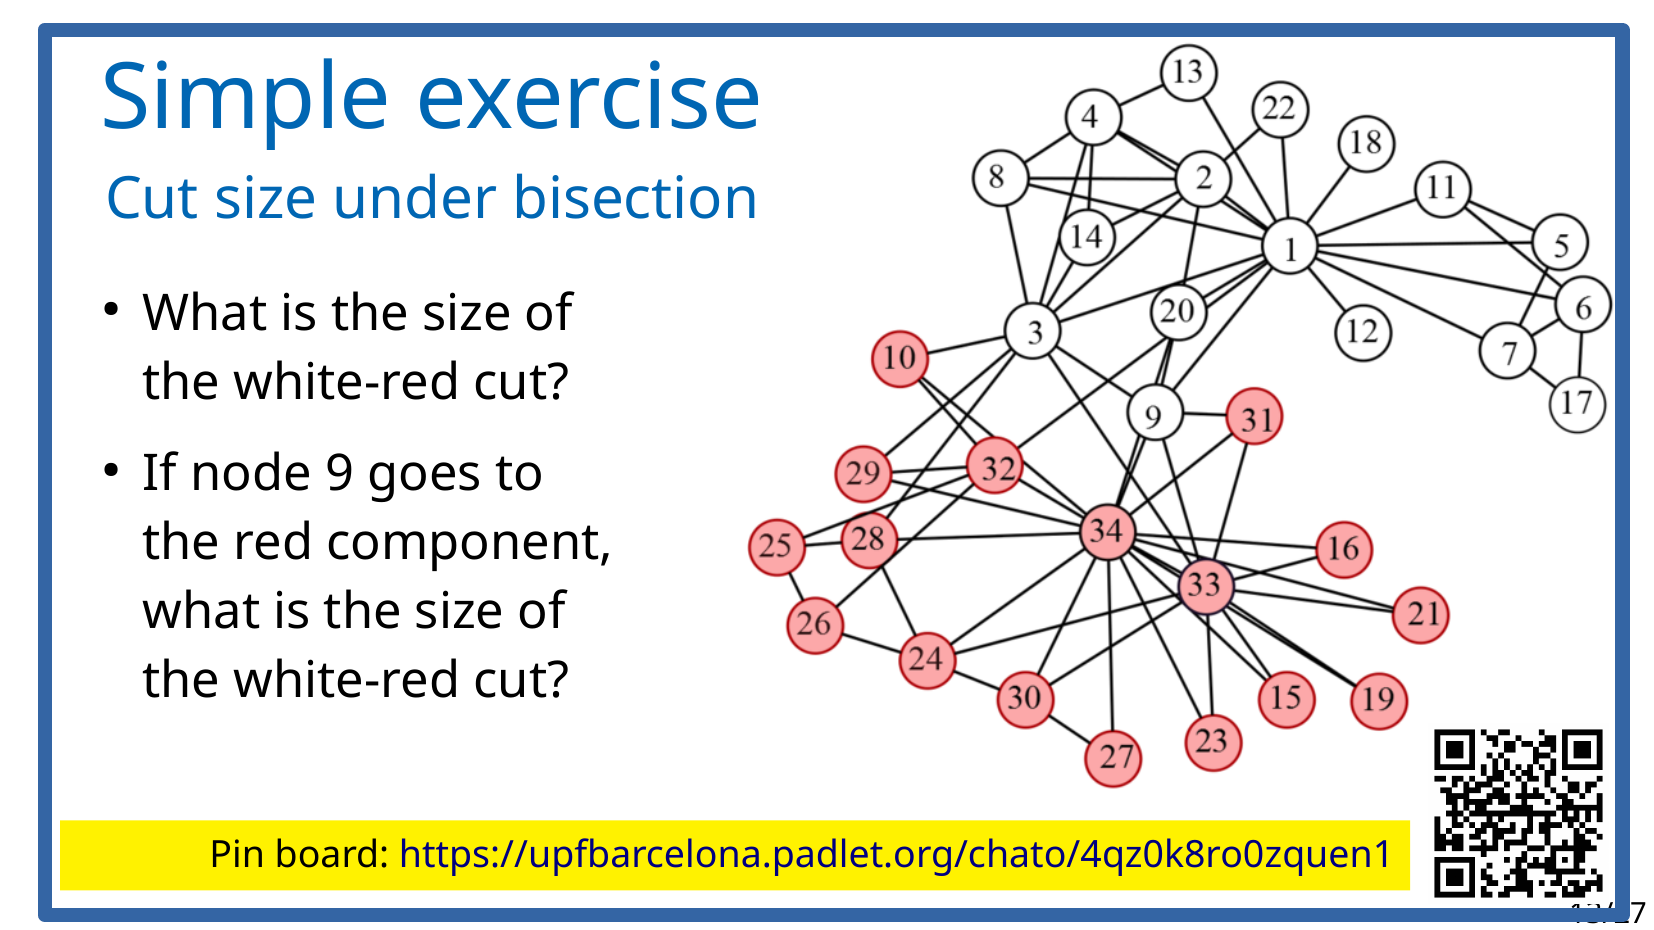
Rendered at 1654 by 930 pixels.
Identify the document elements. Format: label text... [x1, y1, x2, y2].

title Simple exercise Cut size under bisection [75, 37, 790, 245]
picture [747, 20, 1629, 25]
list What is the size of the white-red cut? If node 9 goes to the red component, what is the size of the white-red cut? [88, 275, 616, 765]
text_box Pin board: https://upfbarcelona.padlet.org/chato/4qz0k8ro0zquen1 [60, 820, 1411, 891]
picture [747, 37, 1615, 904]
